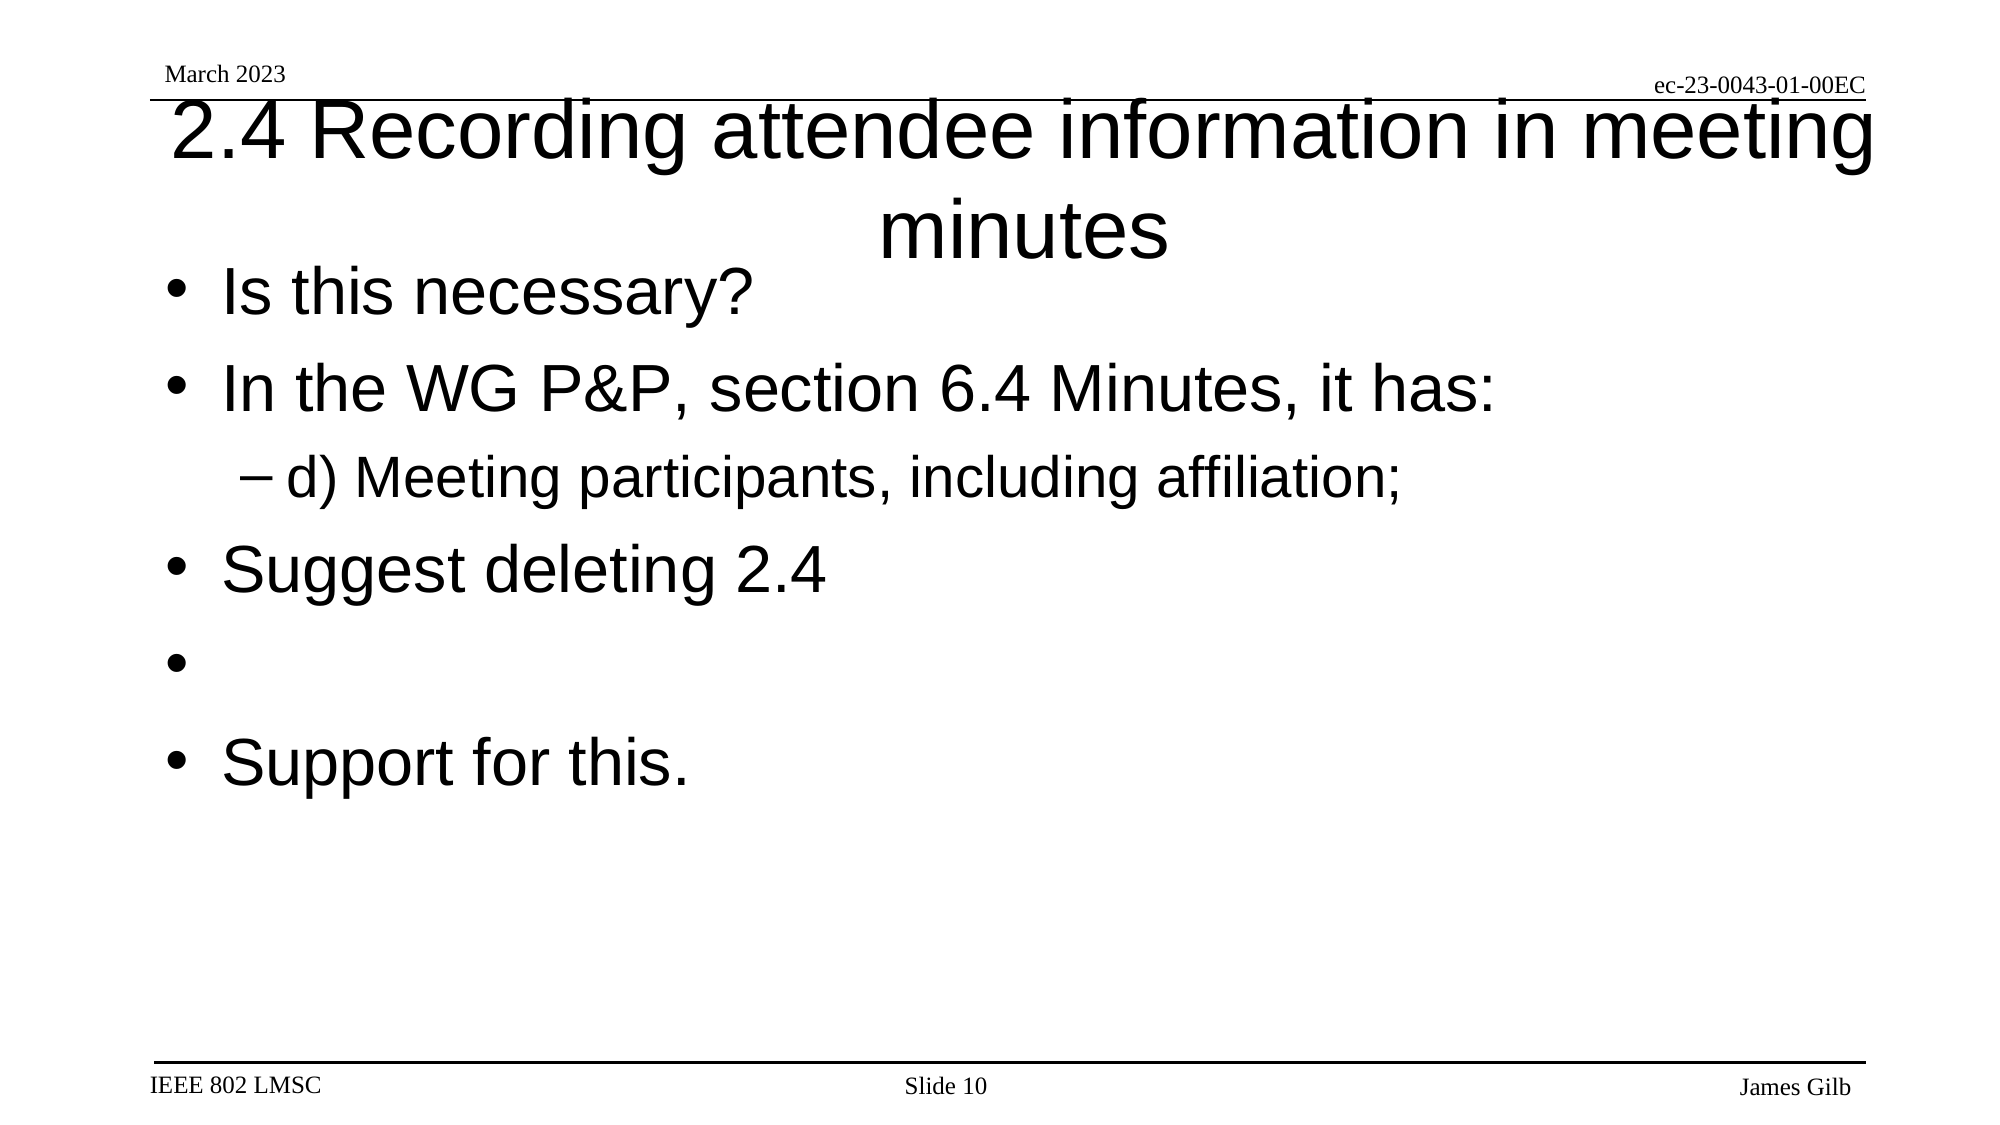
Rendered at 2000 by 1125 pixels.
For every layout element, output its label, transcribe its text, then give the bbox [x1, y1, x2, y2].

title 2.4 Recording attendee information in meeting minutes [149, 67, 1900, 283]
list Is this necessary? In the WG P&P, section 6.4 Minutes, it has: d) Meeting participants, including affiliation; Suggest deleting 2.4 Support for this. [150, 239, 1900, 1051]
